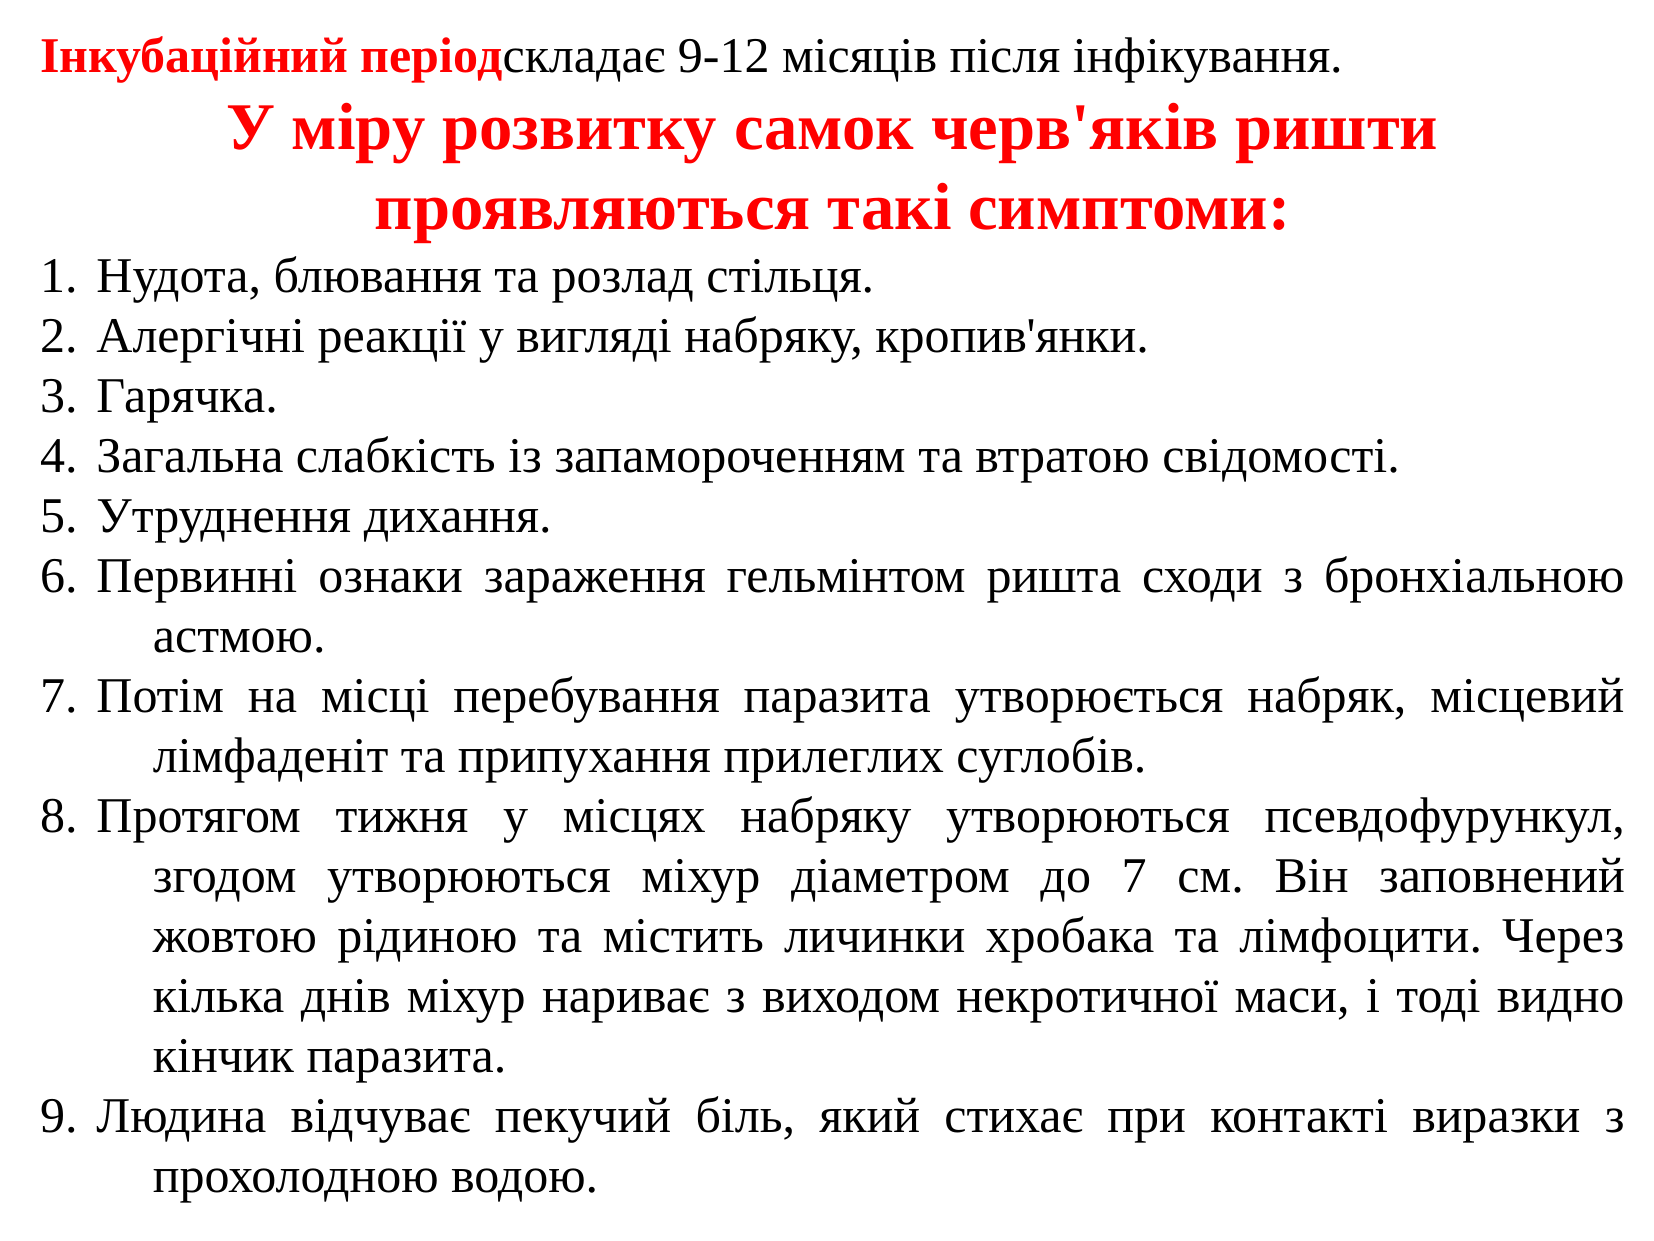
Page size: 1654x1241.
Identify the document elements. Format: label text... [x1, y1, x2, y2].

text_box Інкубаційний періодскладає 9-12 місяців після інфікування. У міру розвитку самок черв'яків ришти проявляються такі симптоми: Нудота, блювання та розлад стільця. Алергічні реакції у вигляді набряку, кропив'янки. Гарячка. Загальна слабкість із запамороченням та втратою свідомості. Утруднення дихання. Первинні ознаки зараження гельмінтом ришта сходи з бронхіальною астмою. Потім на місці перебування паразита утворюється набряк, місцевий лімфаденіт та припухання прилеглих суглобів. Протягом тижня у місцях набряку утворюються псевдофурункул, згодом утворюються міхур діаметром до 7 см. Він заповнений жовтою рідиною та містить личинки хробака та лімфоцити. Через кілька днів міхур нариває з виходом некротичної маси, і тоді видно кінчик паразита. Людина відчуває пекучий біль, який стихає при контакті виразки з прохолодною водою. [25, 15, 1641, 1241]
